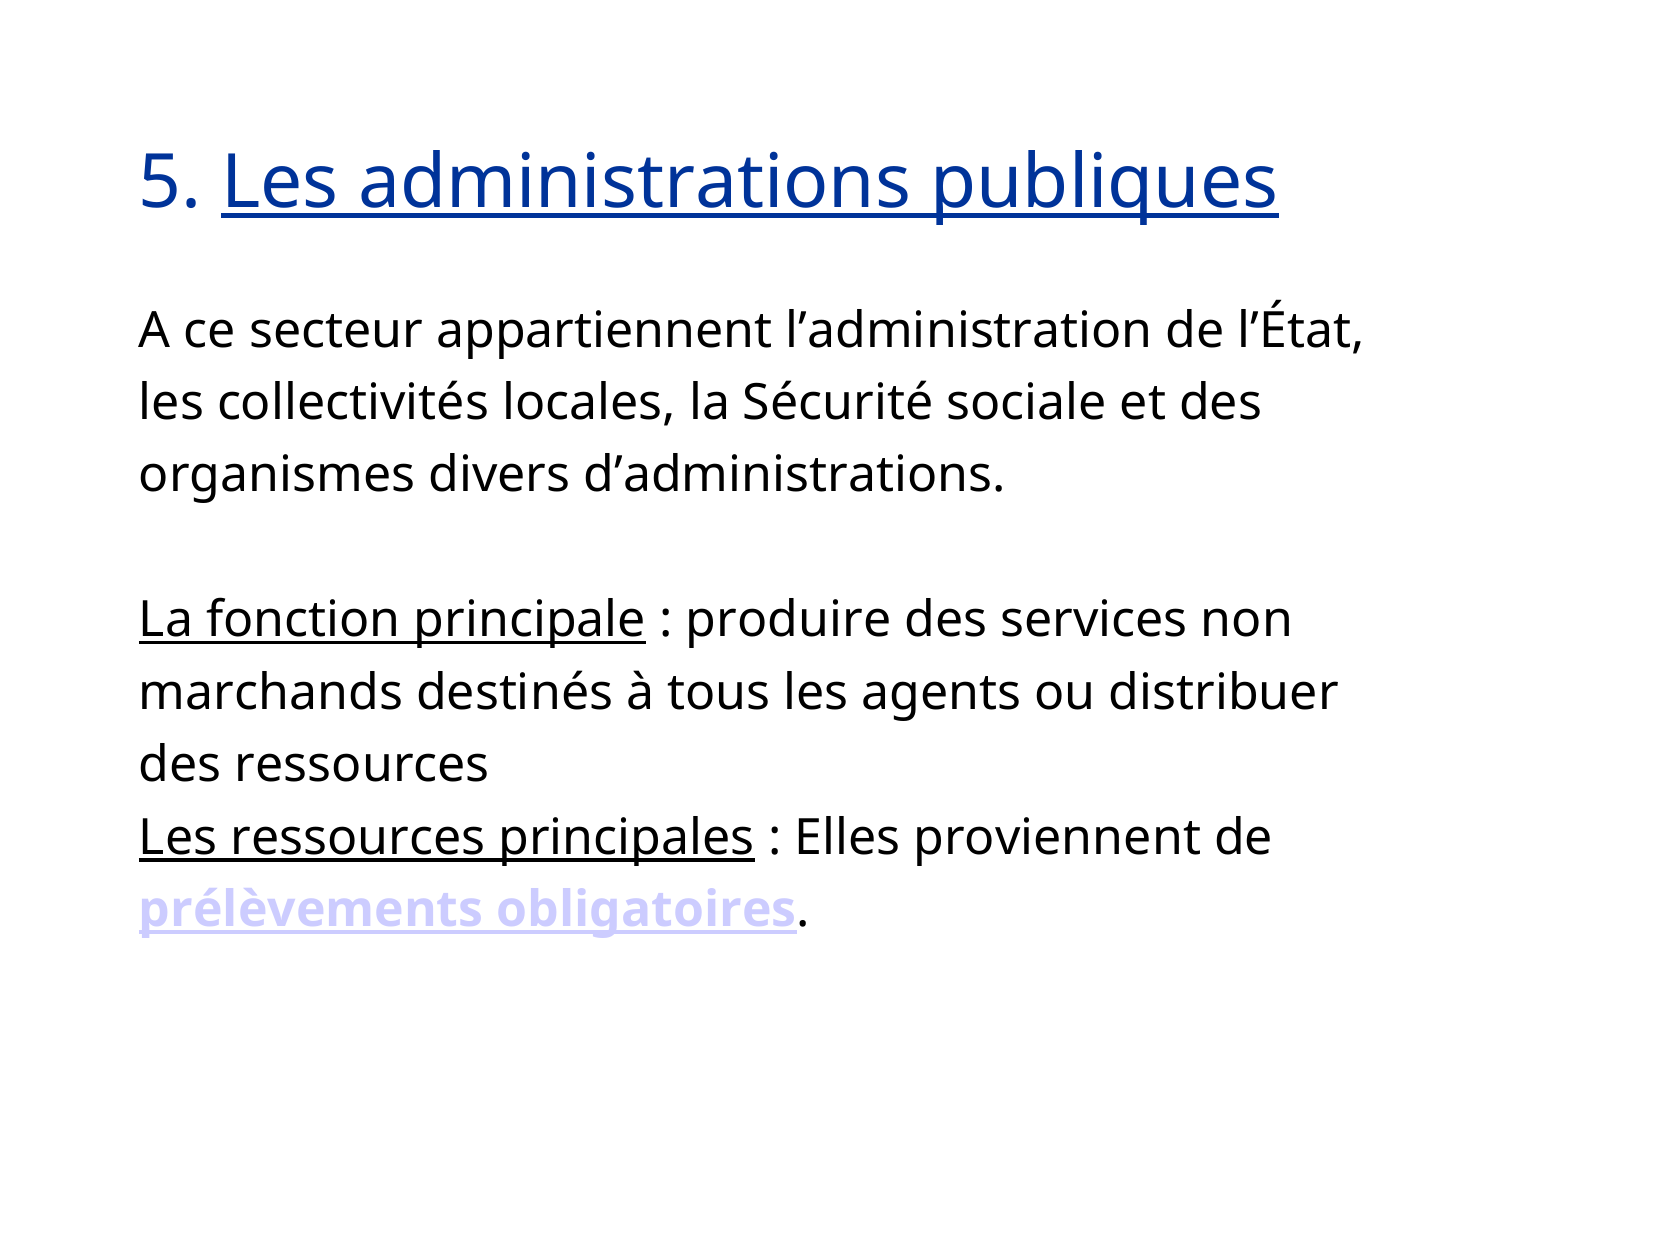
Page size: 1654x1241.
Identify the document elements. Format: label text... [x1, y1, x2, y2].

title 5. Les administrations publiques [123, 68, 1530, 276]
list A ce secteur appartiennent l’administration de l’État, les collectivités locales, la Sécurité sociale et des organismes divers d’administrations. La fonction principale : produire des services non marchands destinés à tous les agents ou distribuer des ressources Les ressources principales : Elles proviennent de prélèvements obligatoires. [123, 289, 1530, 1182]
